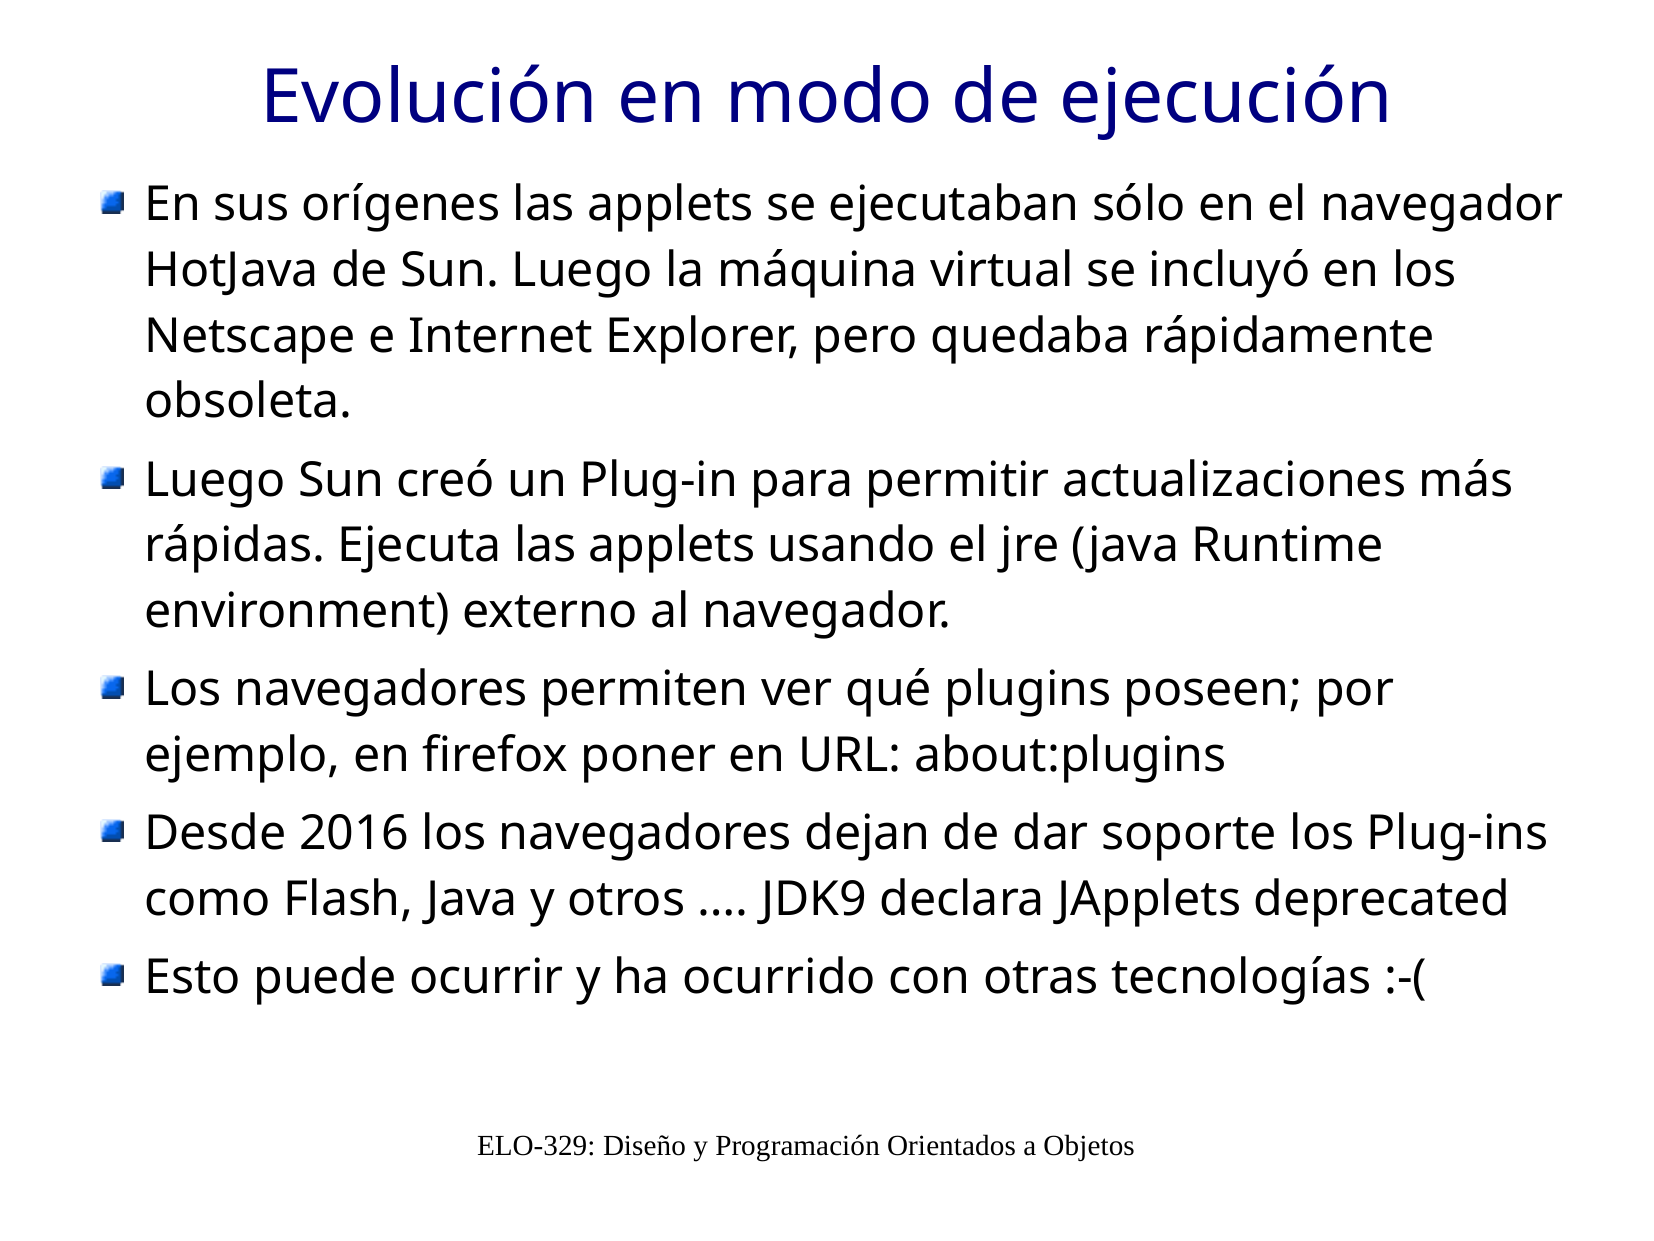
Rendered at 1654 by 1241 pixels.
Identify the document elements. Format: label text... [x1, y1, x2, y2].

list En sus orígenes las applets se ejecutaban sólo en el navegador HotJava de Sun. Luego la máquina virtual se incluyó en los Netscape e Internet Explorer, pero quedaba rápidamente obsoleta. Luego Sun creó un Plug-in para permitir actualizaciones más rápidas. Ejecuta las applets usando el jre (java Runtime environment) externo al navegador. Los navegadores permiten ver qué plugins poseen; por ejemplo, en firefox poner en URL: about:plugins Desde 2016 los navegadores dejan de dar soporte los Plug-ins como Flash, Java y otros …. JDK9 declara JApplets deprecated Esto puede ocurrir y ha ocurrido con otras tecnologías :-( [83, 169, 1573, 1037]
title Evolución en modo de ejecución [82, 43, 1571, 145]
